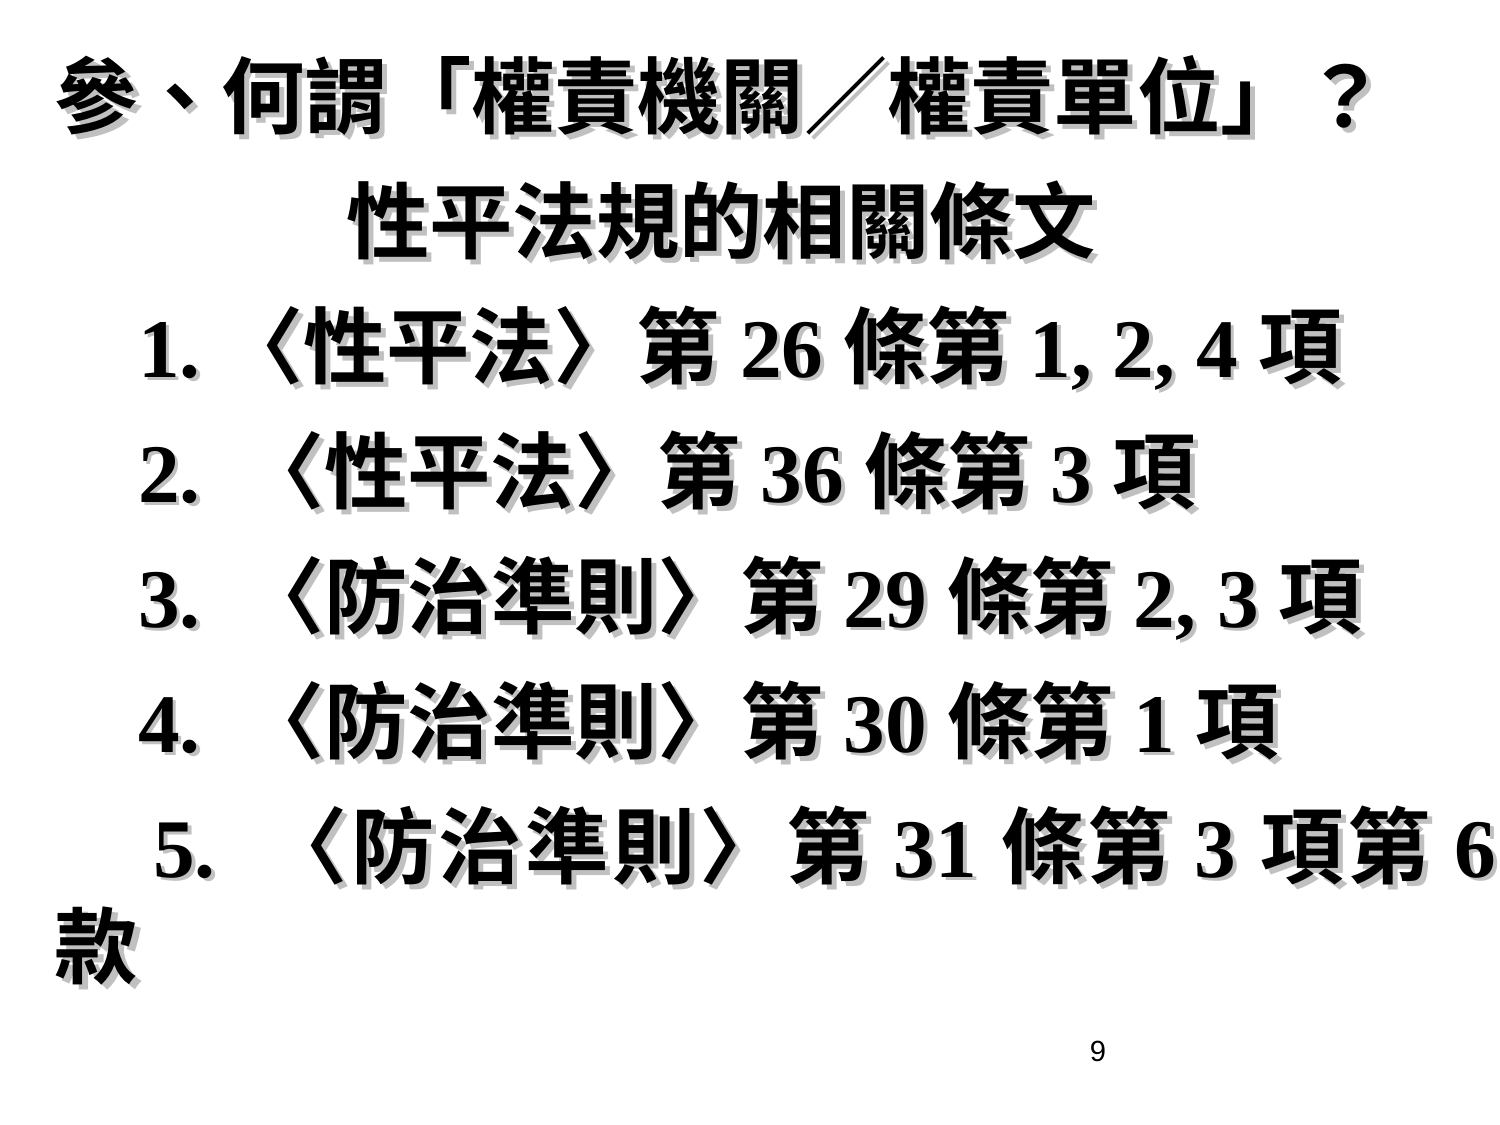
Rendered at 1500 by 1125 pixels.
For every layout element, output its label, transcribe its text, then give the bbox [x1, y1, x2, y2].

text_box [1074, 1024, 1500, 1125]
text_box 參、何謂「權責機關／權責單位」？ 性平法規的相關條文 1.〈性平法〉第26條第1, 2, 4項 2. 〈性平法〉第36條第3項 3. 〈防治準則〉第29條第2, 3項 4. 〈防治準則〉第30條第1項 5. 〈防治準則〉第31條第3項第6款 [40, 36, 1500, 1001]
